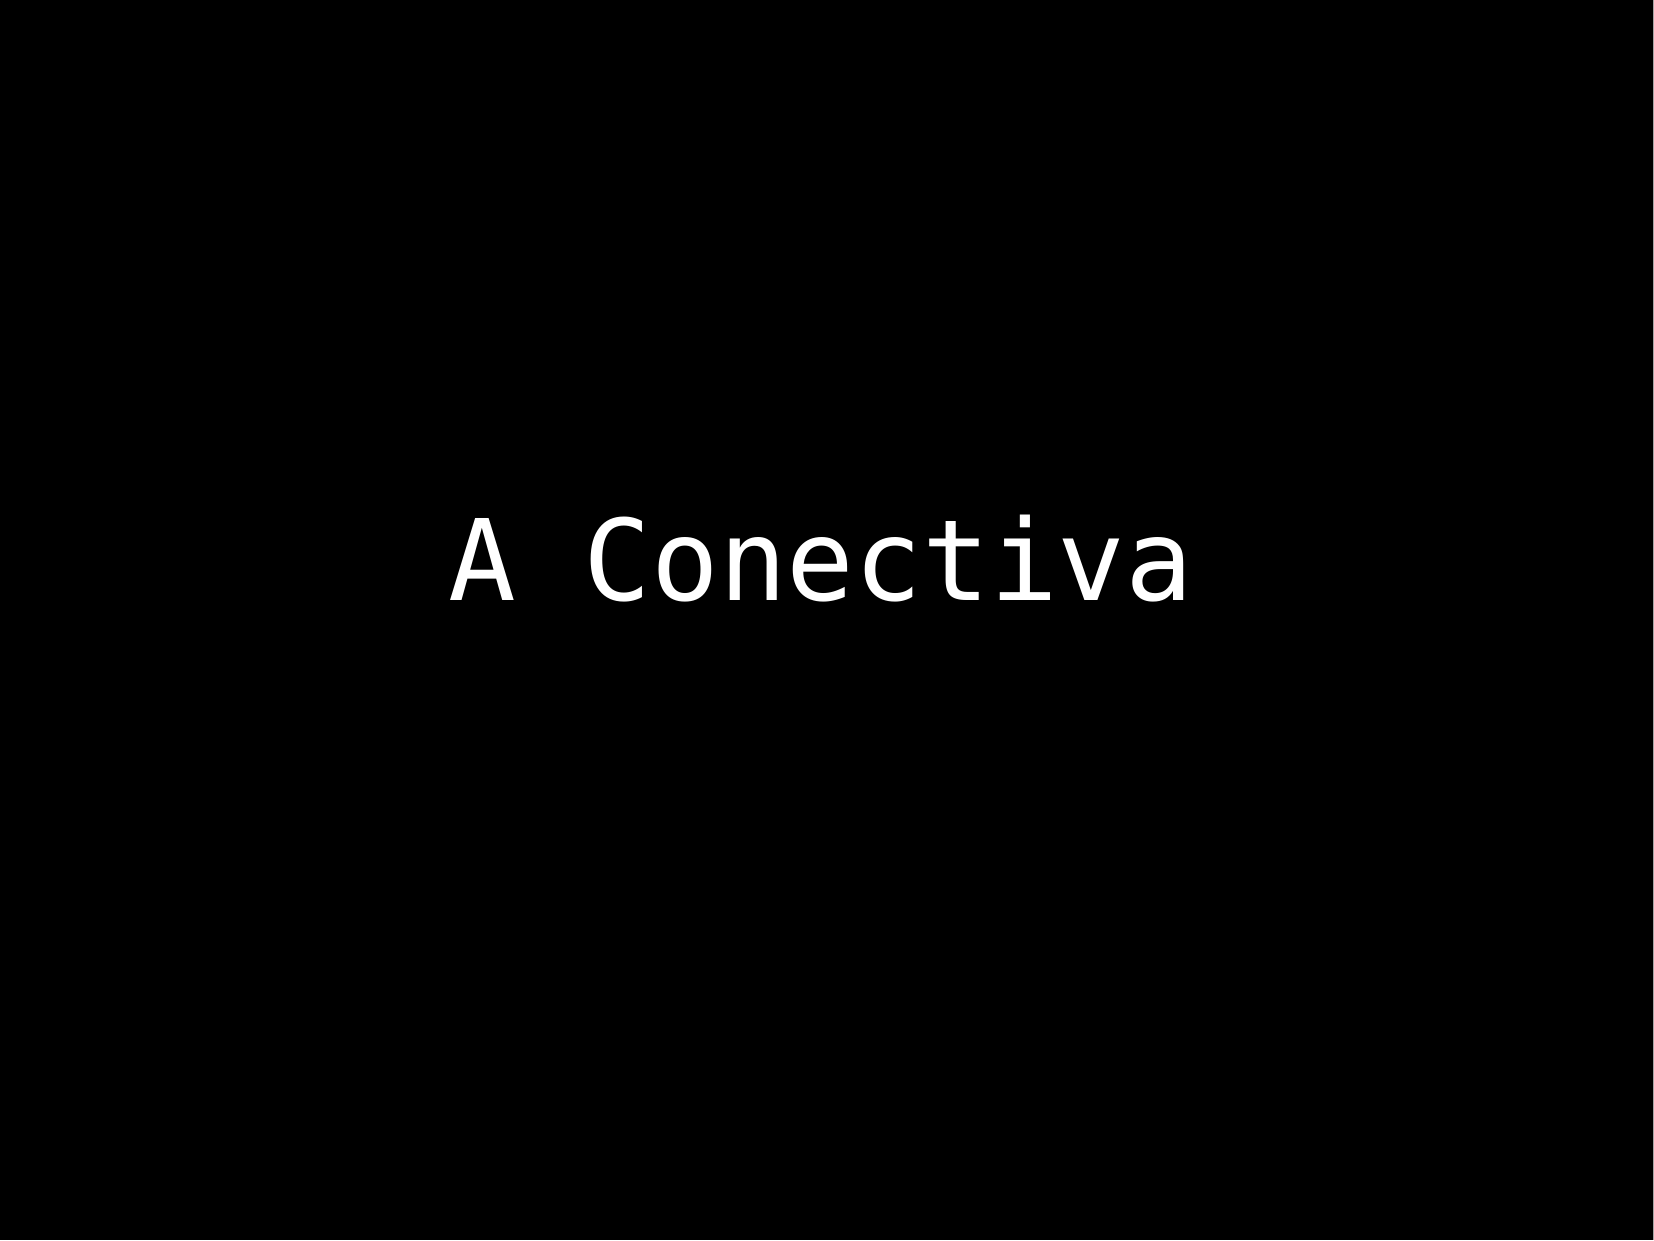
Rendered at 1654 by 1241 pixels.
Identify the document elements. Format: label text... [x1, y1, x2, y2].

subtitle A Conectiva [76, 496, 1565, 628]
